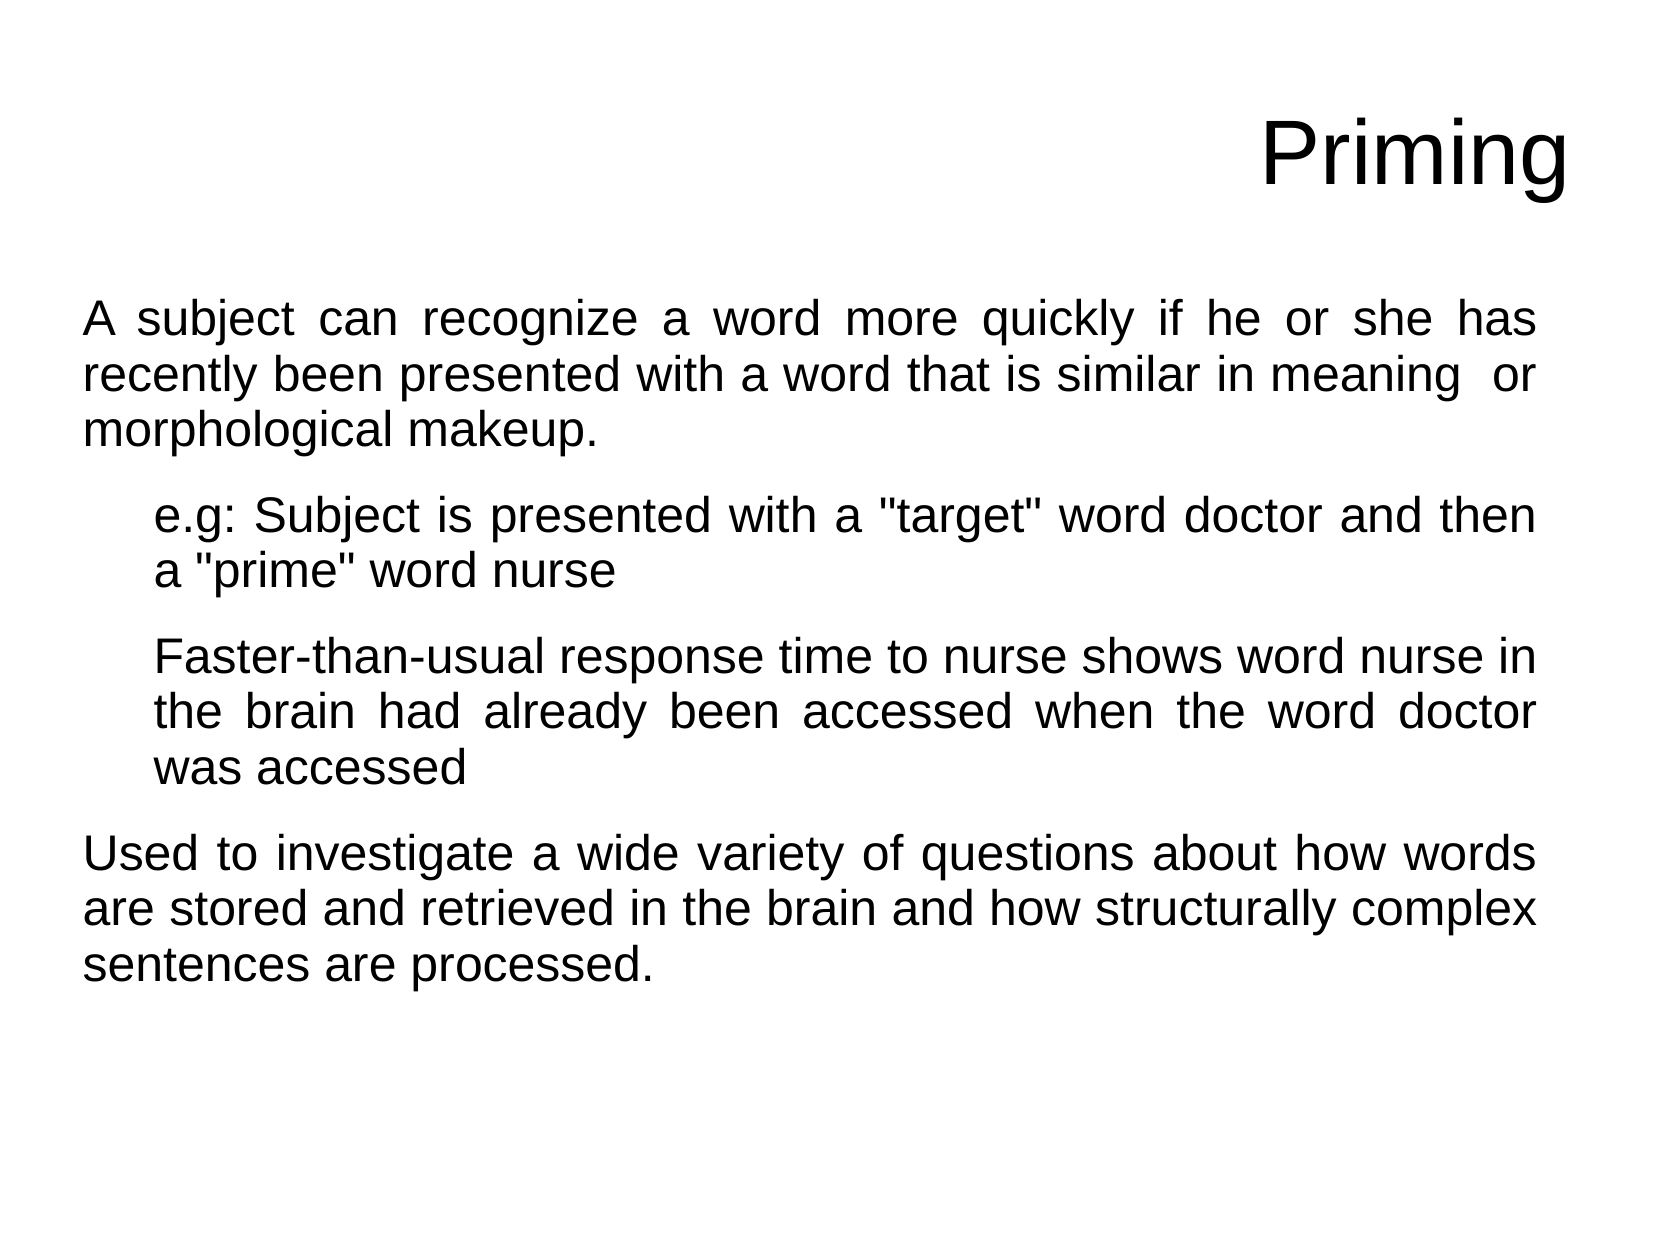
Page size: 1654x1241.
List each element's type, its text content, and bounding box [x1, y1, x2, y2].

list A subject can recognize a word more quickly if he or she has recently been presented with a word that is similar in meaning or morphological makeup. e.g: Subject is presented with a "target" word doctor and then a "prime" word nurse Faster-than-usual response time to nurse shows word nurse in the brain had already been accessed when the word doctor was accessed Used to investigate a wide variety of questions about how words are stored and retrieved in the brain and how structurally complex sentences are processed. [82, 290, 1538, 1111]
title Priming [82, 49, 1571, 257]
